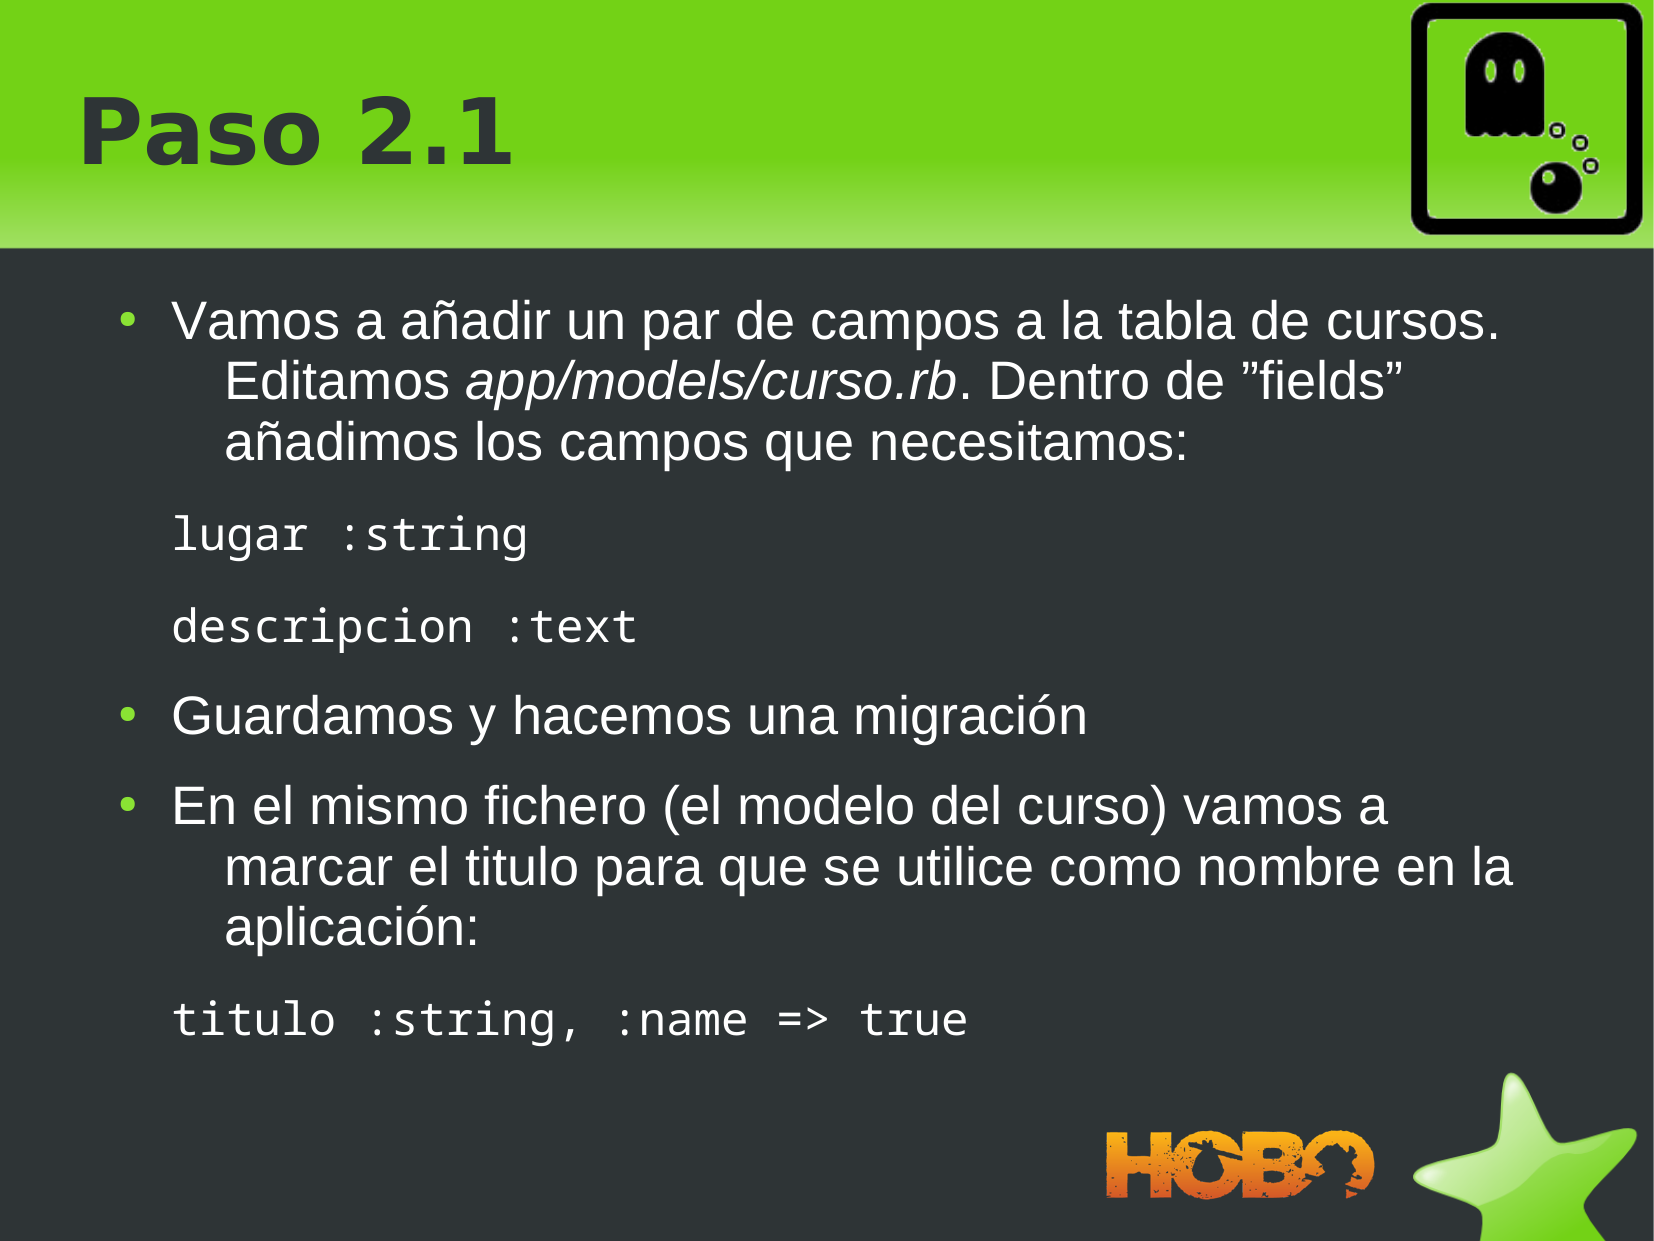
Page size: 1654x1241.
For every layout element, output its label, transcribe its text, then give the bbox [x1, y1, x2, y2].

list Vamos a añadir un par de campos a la tabla de cursos. Editamos app/models/curso.rb. Dentro de ”fields” añadimos los campos que necesitamos: lugar :string descripcion :text Guardamos y hacemos una migración En el mismo fichero (el modelo del curso) vamos a marcar el titulo para que se utilice como nombre en la aplicación: titulo :string, :name => true [82, 290, 1571, 1094]
title Paso 2.1 [76, 36, 1565, 229]
picture [0, 0, 1654, 1241]
